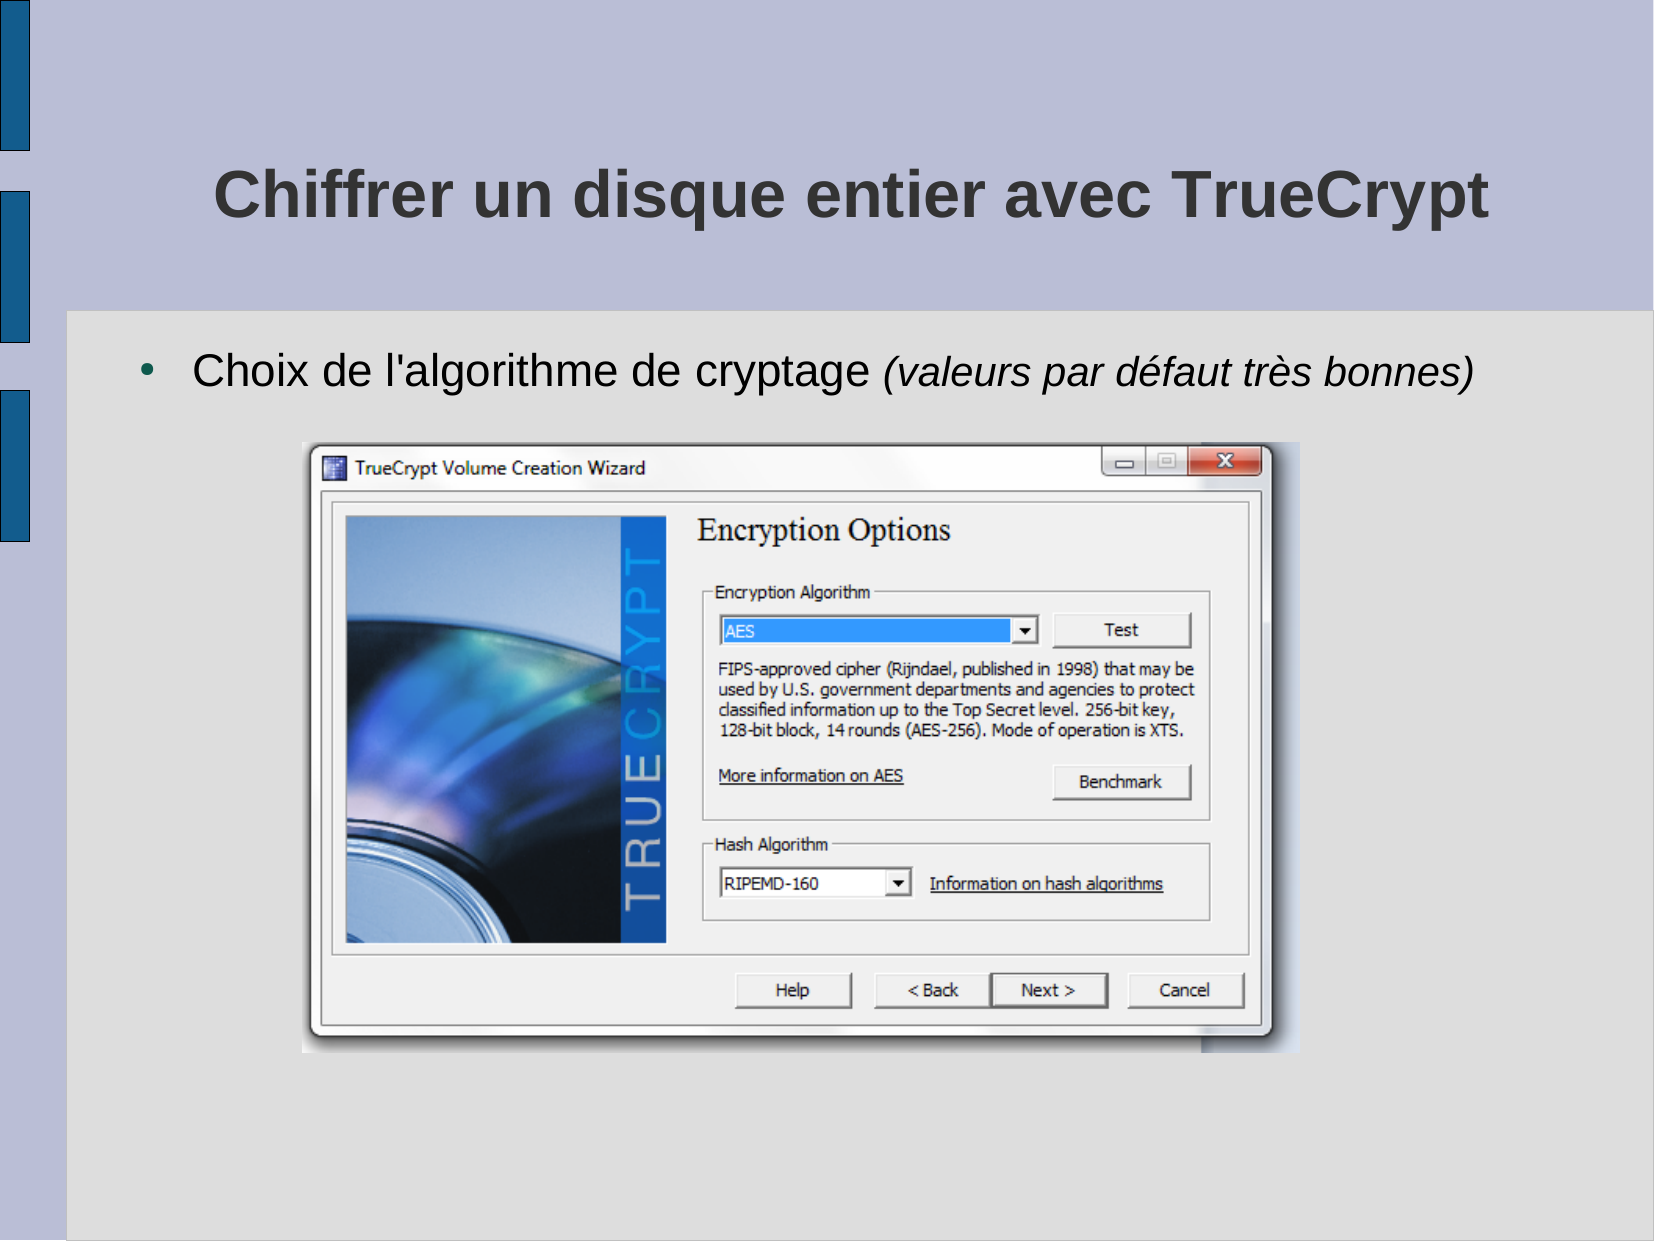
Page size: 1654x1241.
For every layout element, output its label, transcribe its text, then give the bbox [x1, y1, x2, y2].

list Choix de l'algorithme de cryptage (valeurs par défaut très bonnes) [121, 344, 1534, 1127]
title Chiffrer un disque entier avec TrueCrypt [121, 91, 1534, 299]
picture [302, 442, 1300, 1053]
